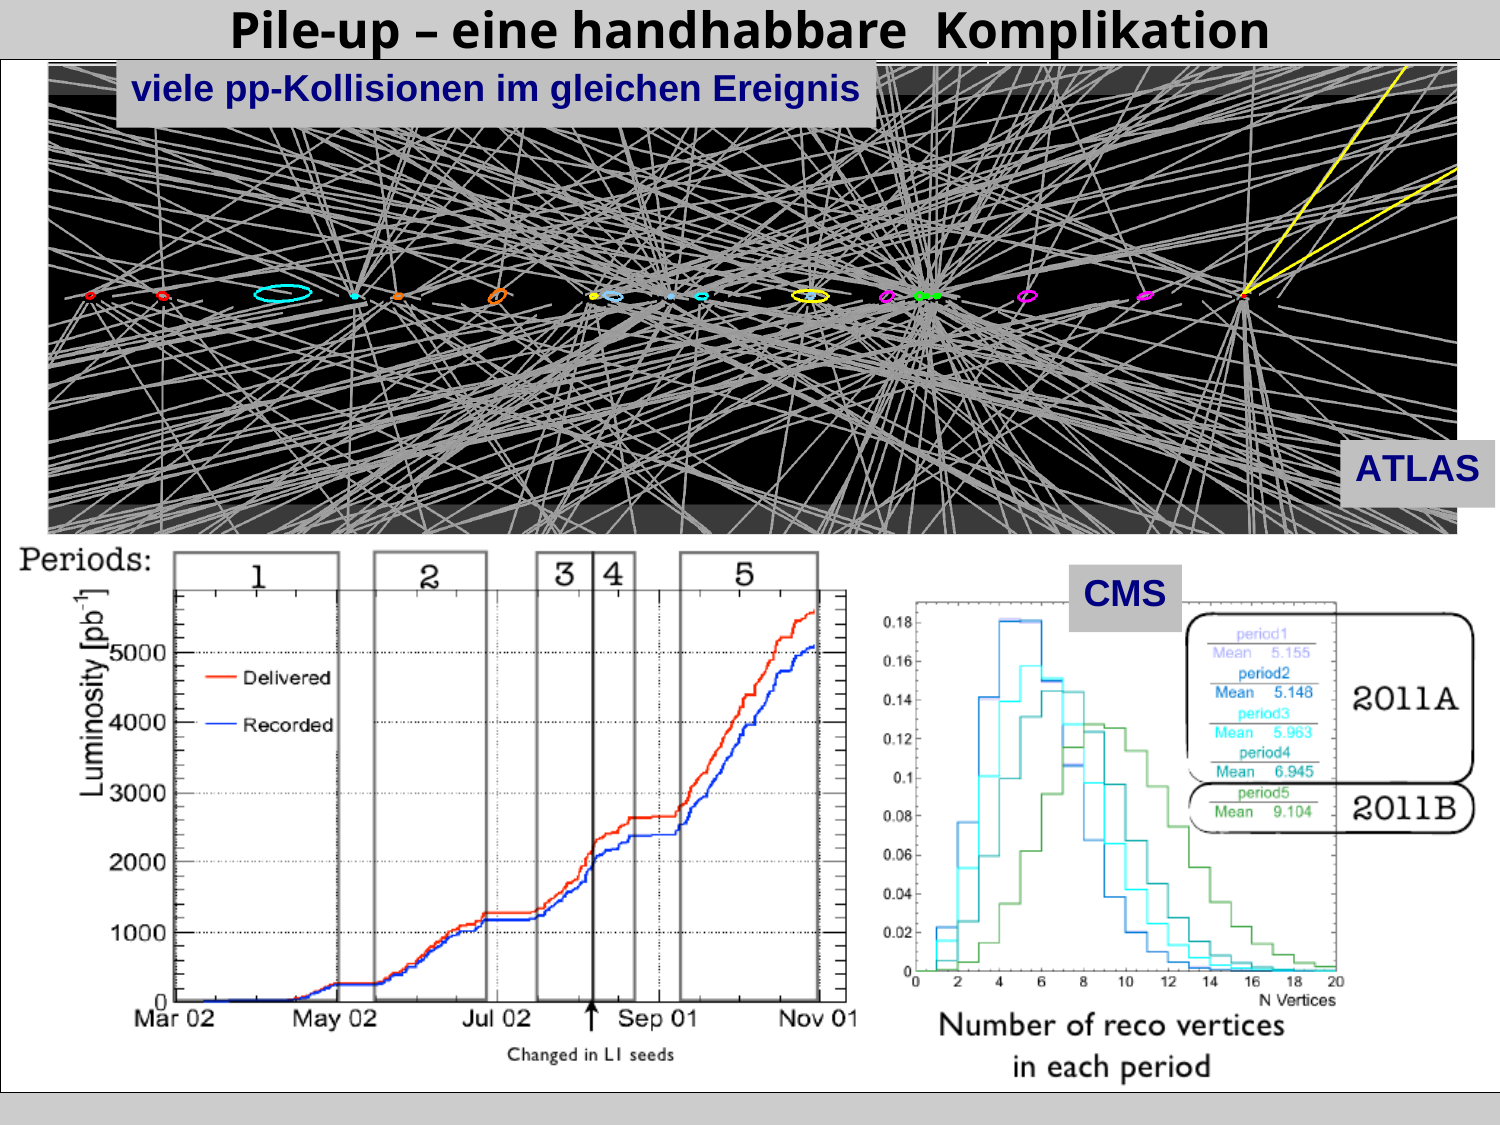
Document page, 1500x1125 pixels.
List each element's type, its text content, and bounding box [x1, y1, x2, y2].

text_box CMS [1068, 564, 1182, 633]
text_box viele pp-Kollisionen im gleichen Ereignis [116, 60, 877, 128]
picture [8, 62, 1489, 1092]
title Pile-up – eine handhabbare Komplikation [110, 0, 1392, 62]
text_box ATLAS [1340, 440, 1496, 508]
